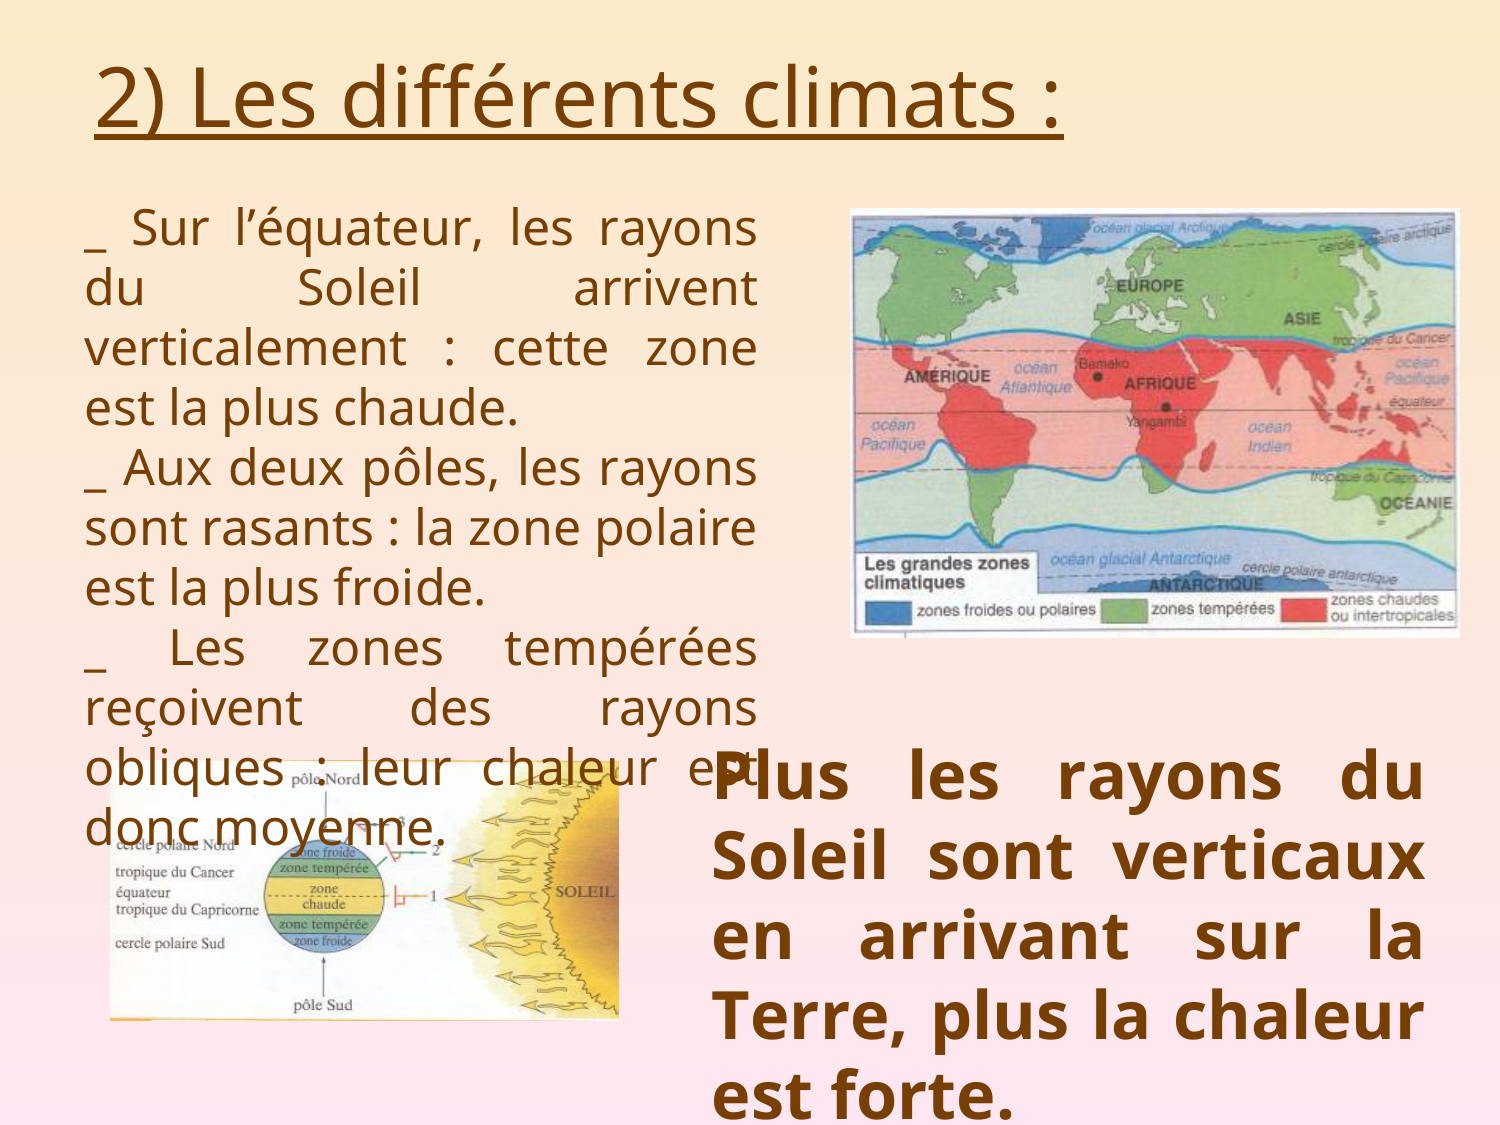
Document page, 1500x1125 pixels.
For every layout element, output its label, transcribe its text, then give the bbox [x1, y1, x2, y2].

text_box _ Sur l’équateur, les rayons du Soleil arrivent verticalement : cette zone est la plus chaude. _ Aux deux pôles, les rayons sont rasants : la zone polaire est la plus froide. _ Les zones tempérées reçoivent des rayons obliques : leur chaleur est donc moyenne. [70, 187, 774, 924]
picture [850, 208, 1460, 638]
picture [110, 924, 619, 1021]
text_box Plus les rayons du Soleil sont verticaux en arrivant sur la Terre, plus la chaleur est forte. [696, 724, 1442, 1125]
list 2) Les différents climats : [79, 36, 1430, 178]
